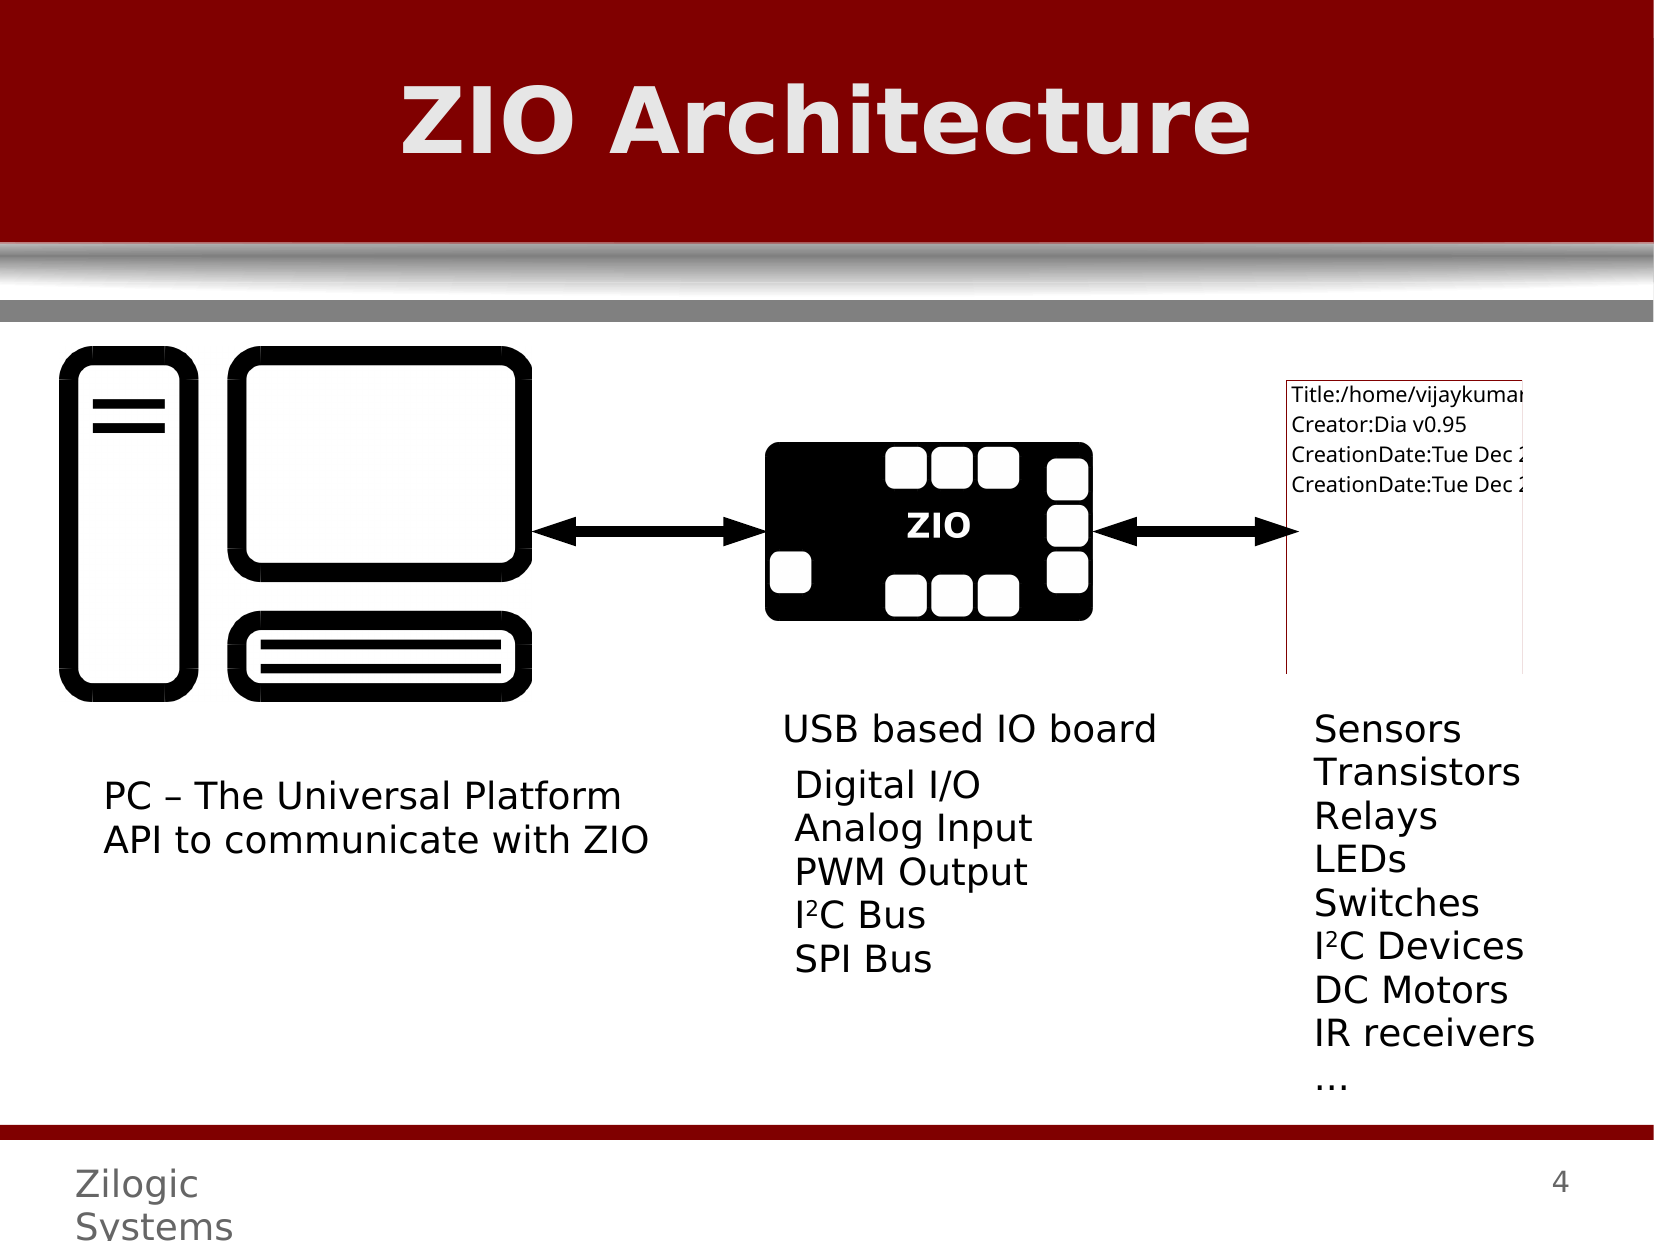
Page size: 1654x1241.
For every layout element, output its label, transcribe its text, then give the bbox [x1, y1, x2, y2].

title ZIO Architecture [82, 18, 1571, 226]
picture [59, 346, 532, 702]
text_box PC – The Universal Platform API to communicate with ZIO [88, 767, 601, 870]
picture [1284, 378, 1523, 674]
text_box USB based IO board Digital I/O Analog Input PWM Output I2C Bus SPI Bus [767, 700, 1129, 990]
text_box Sensors Transistors Relays LEDs Switches I2C Devices DC Motors IR receivers ... [1299, 700, 1625, 1108]
picture [765, 442, 1093, 621]
